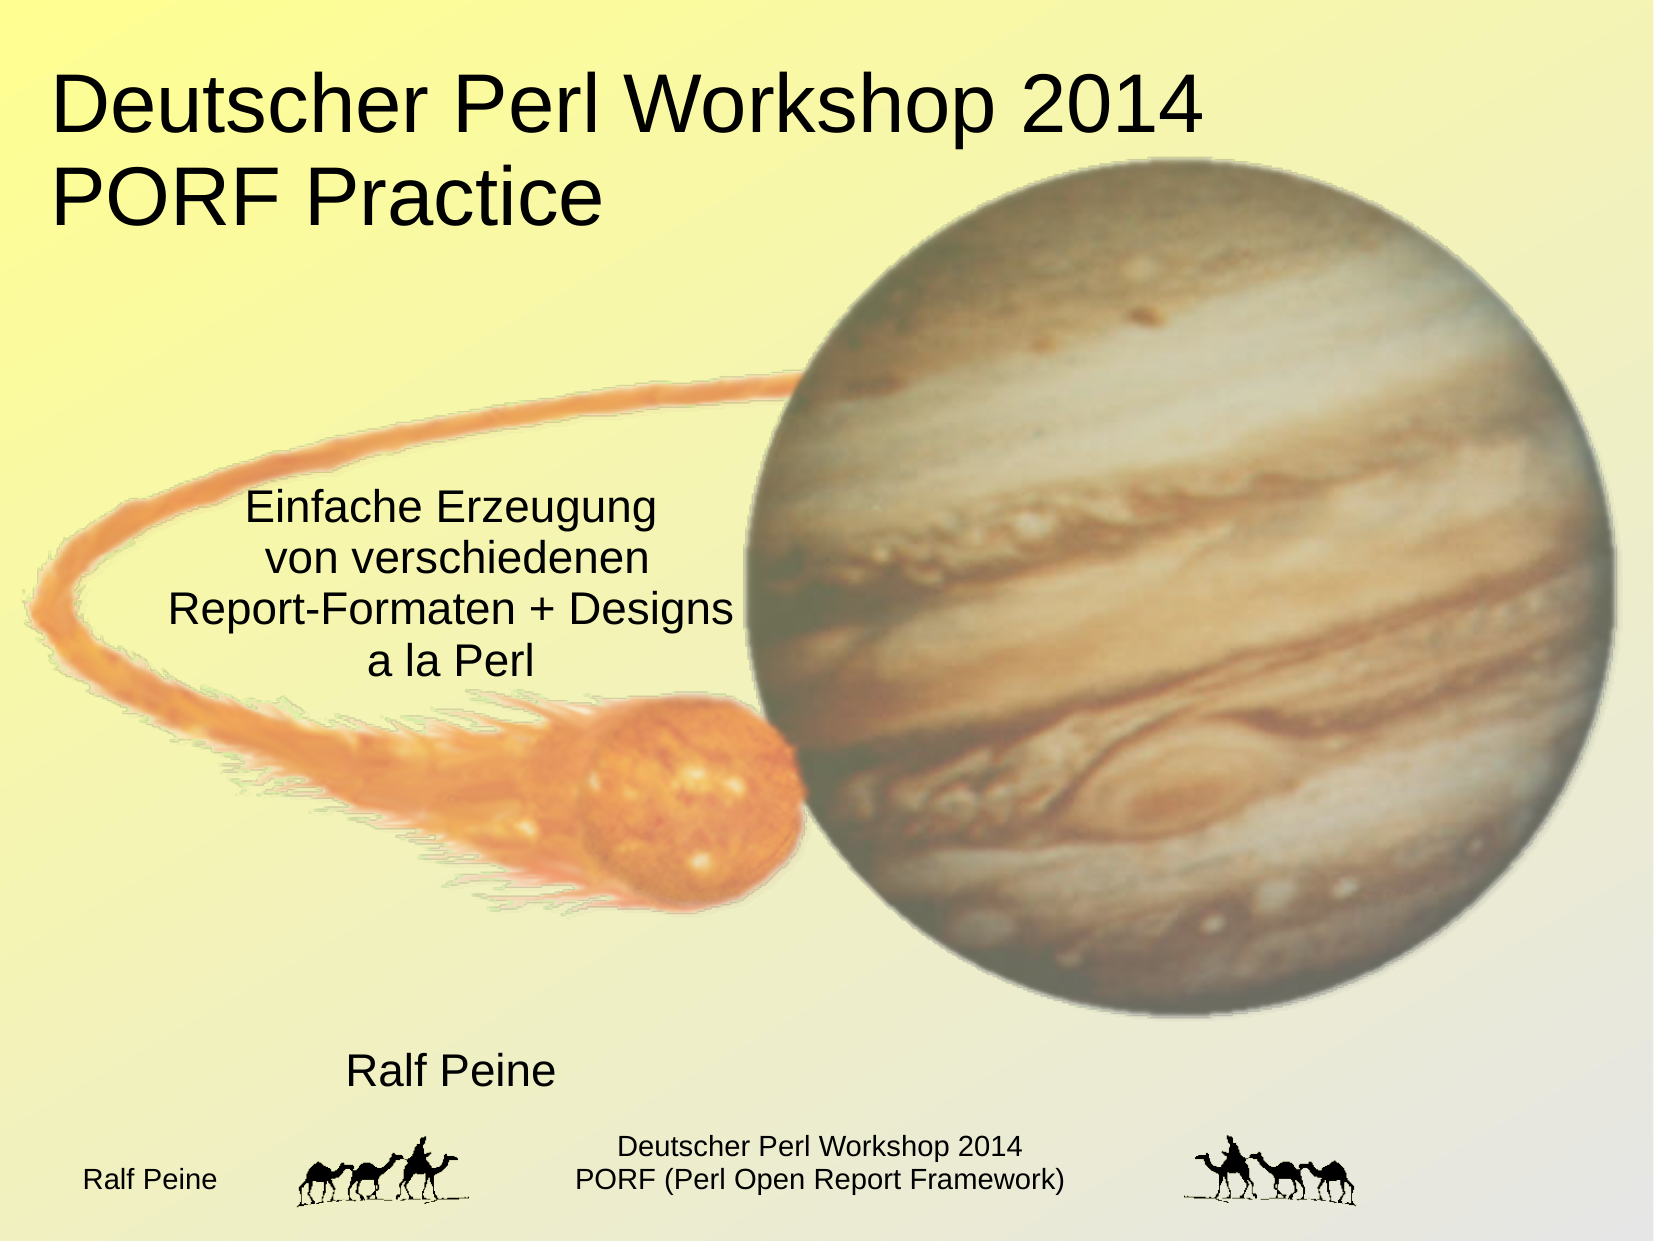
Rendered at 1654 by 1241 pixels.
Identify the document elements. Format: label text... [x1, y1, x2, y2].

picture [291, 1134, 469, 1214]
subtitle [82, 1051, 1571, 1109]
picture [1184, 1133, 1362, 1213]
text_box Deutscher Perl Workshop 2014 PORF Practice [35, 50, 1595, 134]
picture [0, 134, 1654, 1054]
